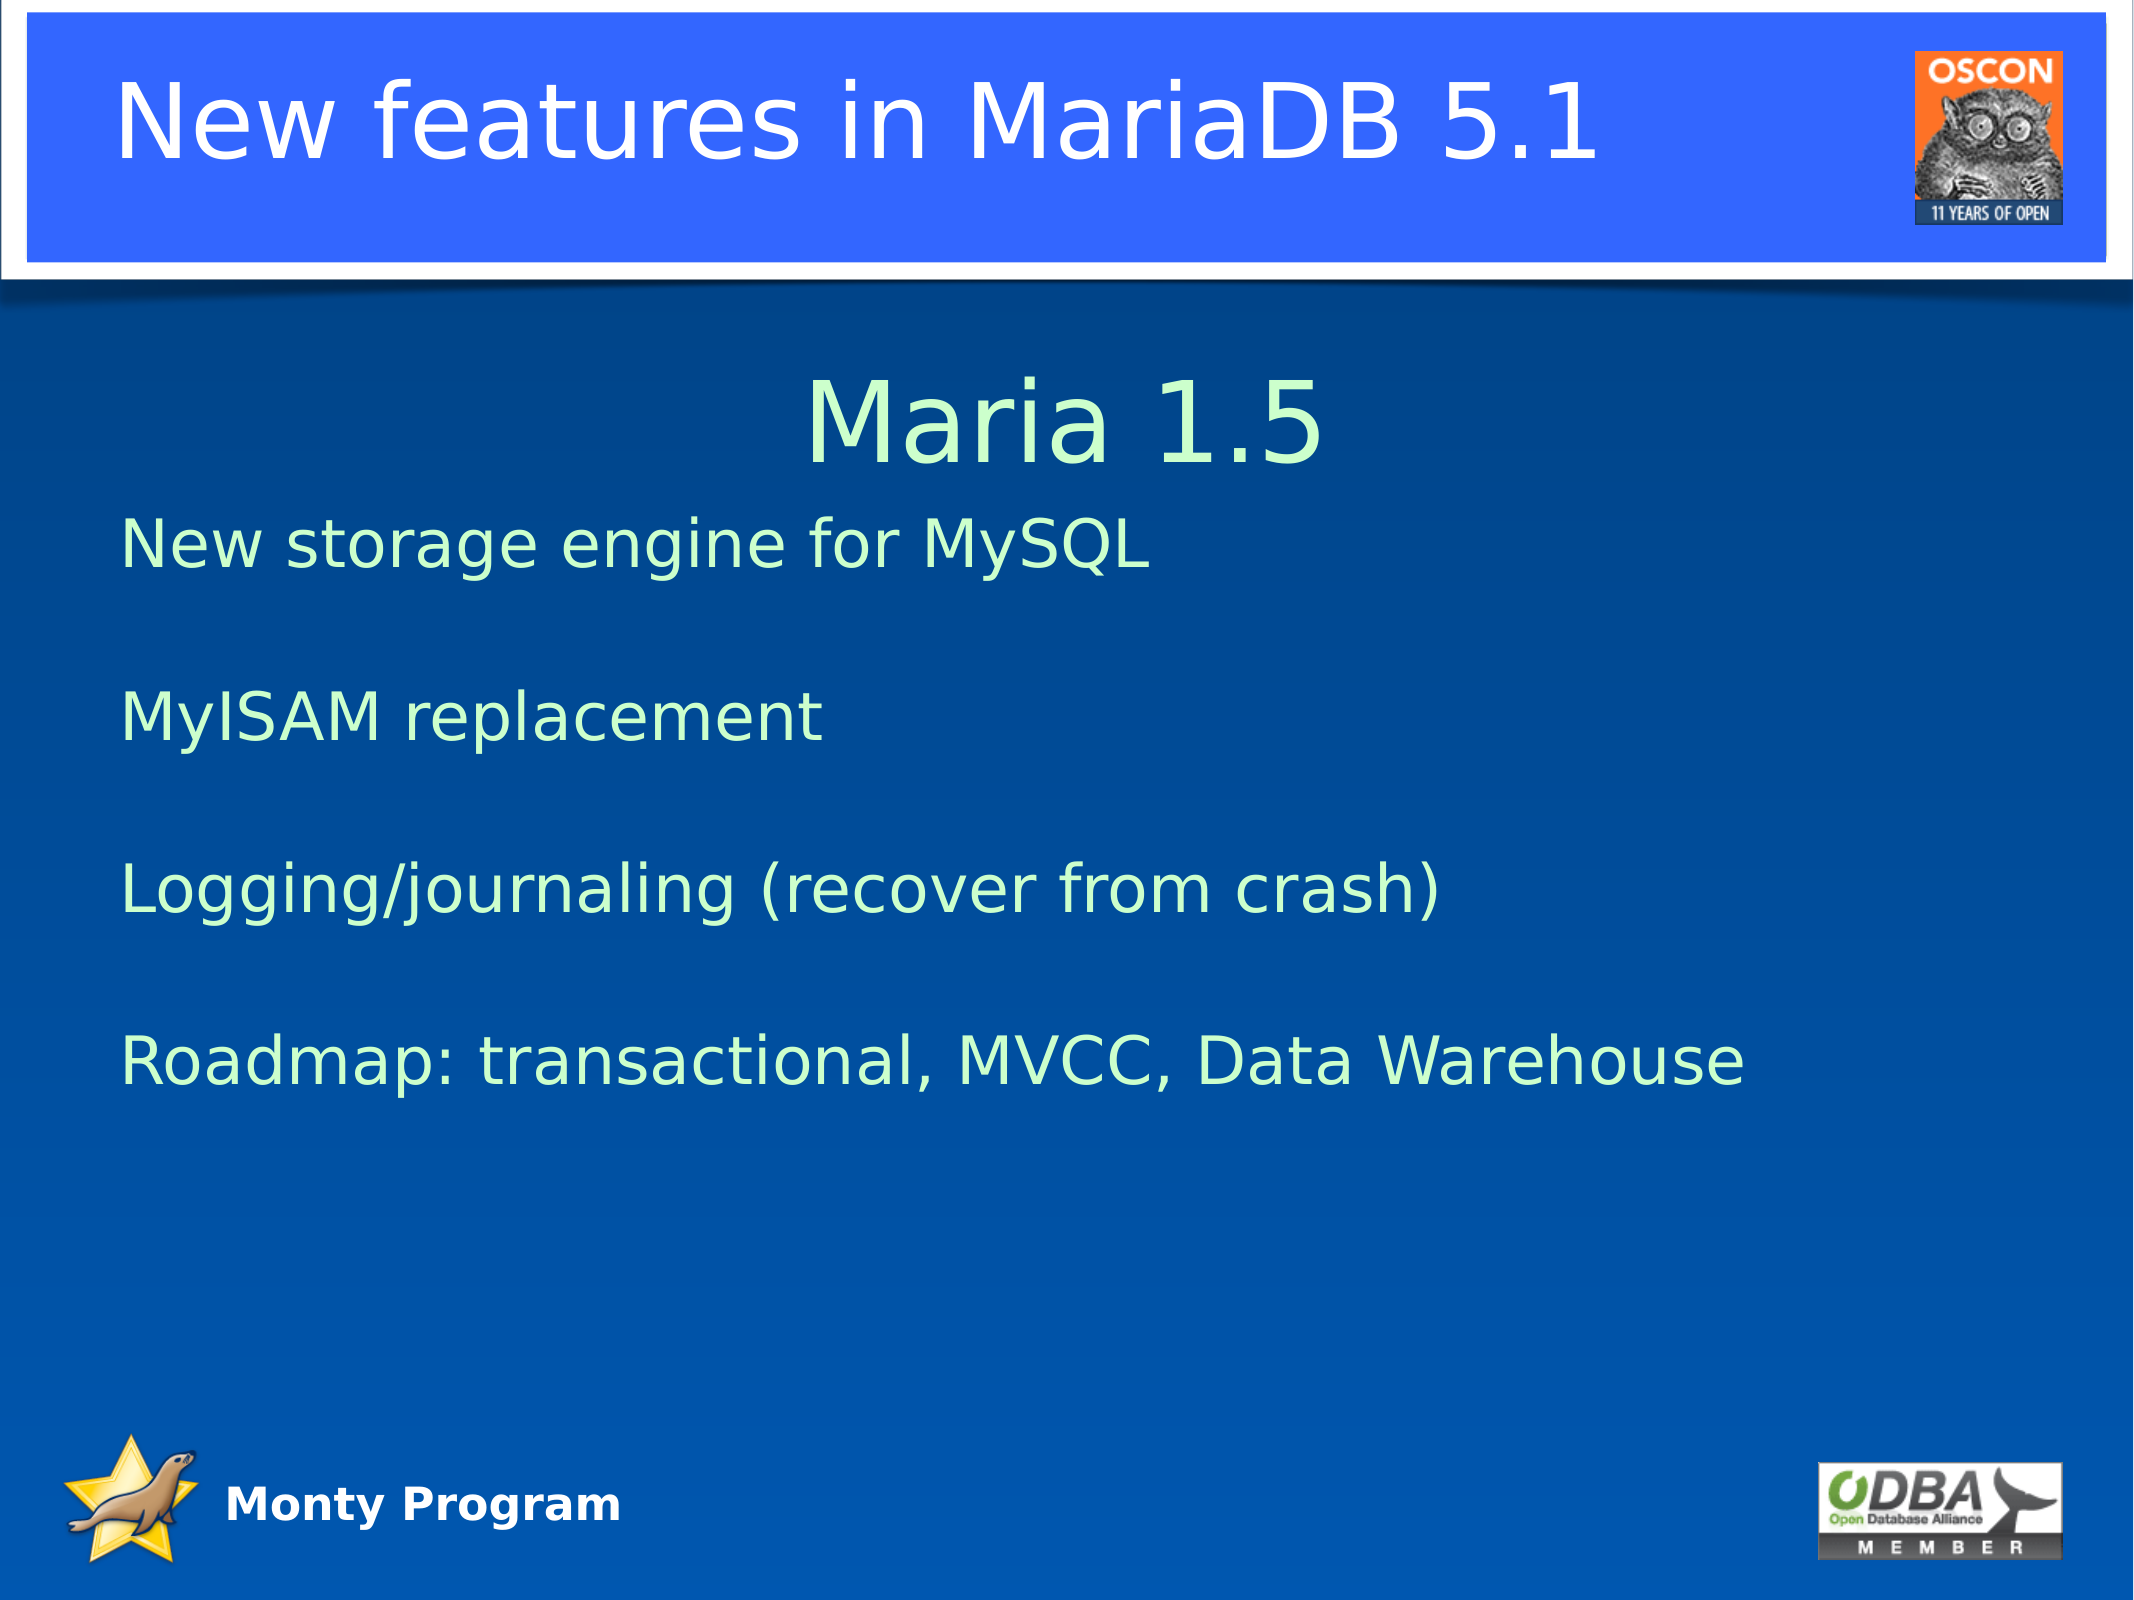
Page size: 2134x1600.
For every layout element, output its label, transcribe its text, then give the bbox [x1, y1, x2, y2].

picture [60, 1428, 203, 1571]
picture [1818, 1462, 2063, 1560]
title New features in MariaDB 5.1 [104, 29, 2067, 217]
list Maria 1.5 New storage engine for MySQL MyISAM replacement Logging/journaling (recover from crash) Roadmap: transactional, MVCC, Data Warehouse [89, 349, 2053, 1411]
picture [0, 0, 2134, 313]
